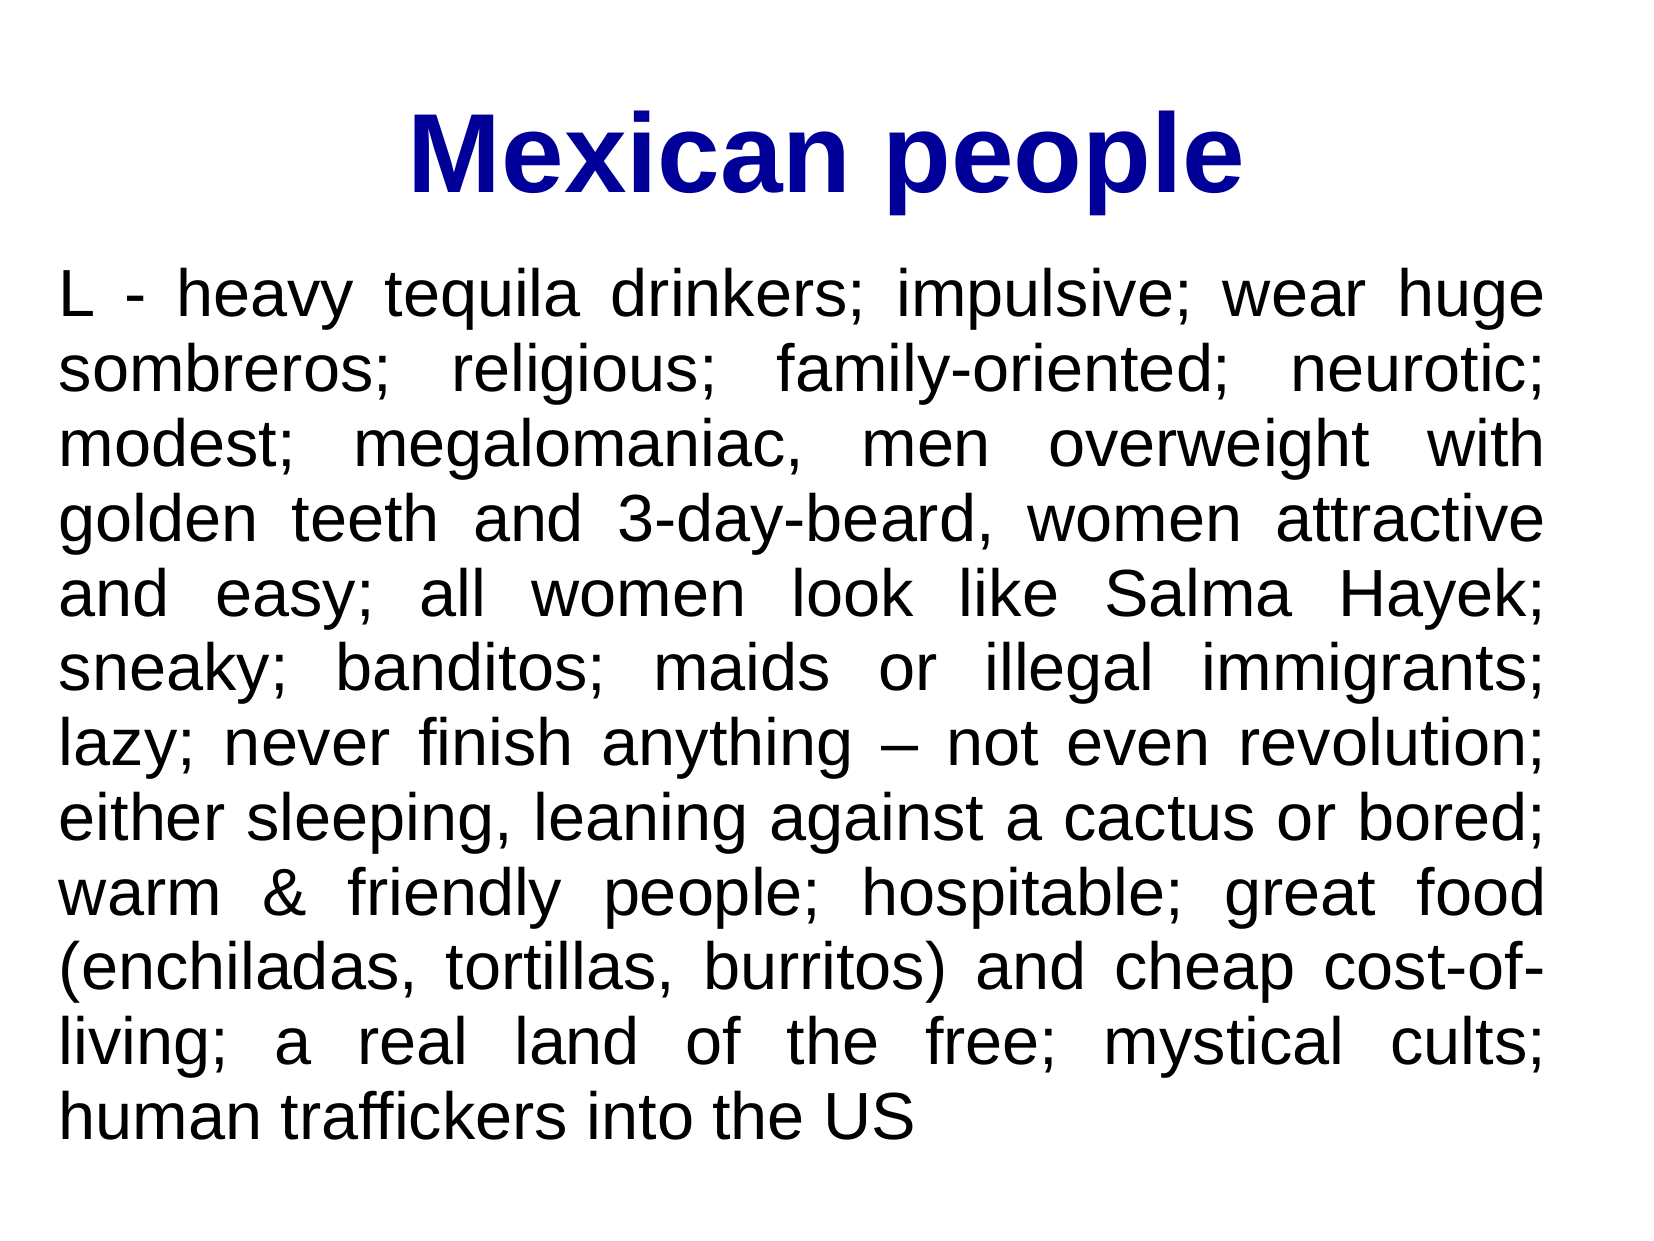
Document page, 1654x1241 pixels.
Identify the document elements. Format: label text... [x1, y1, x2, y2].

list L - heavy tequila drinkers; impulsive; wear huge sombreros; religious; family-oriented; neurotic; modest; megalomaniac, men overweight with golden teeth and 3-day-beard, women attractive and easy; all women look like Salma Hayek; sneaky; banditos; maids or illegal immigrants; lazy; never finish anything – not even revolution; either sleeping, leaning against a cactus or bored; warm & friendly people; hospitable; great food (enchiladas, tortillas, burritos) and cheap cost-of-living; a real land of the free; mystical cults; human traffickers into the US [59, 256, 1548, 1154]
title Mexican people [82, 49, 1571, 257]
